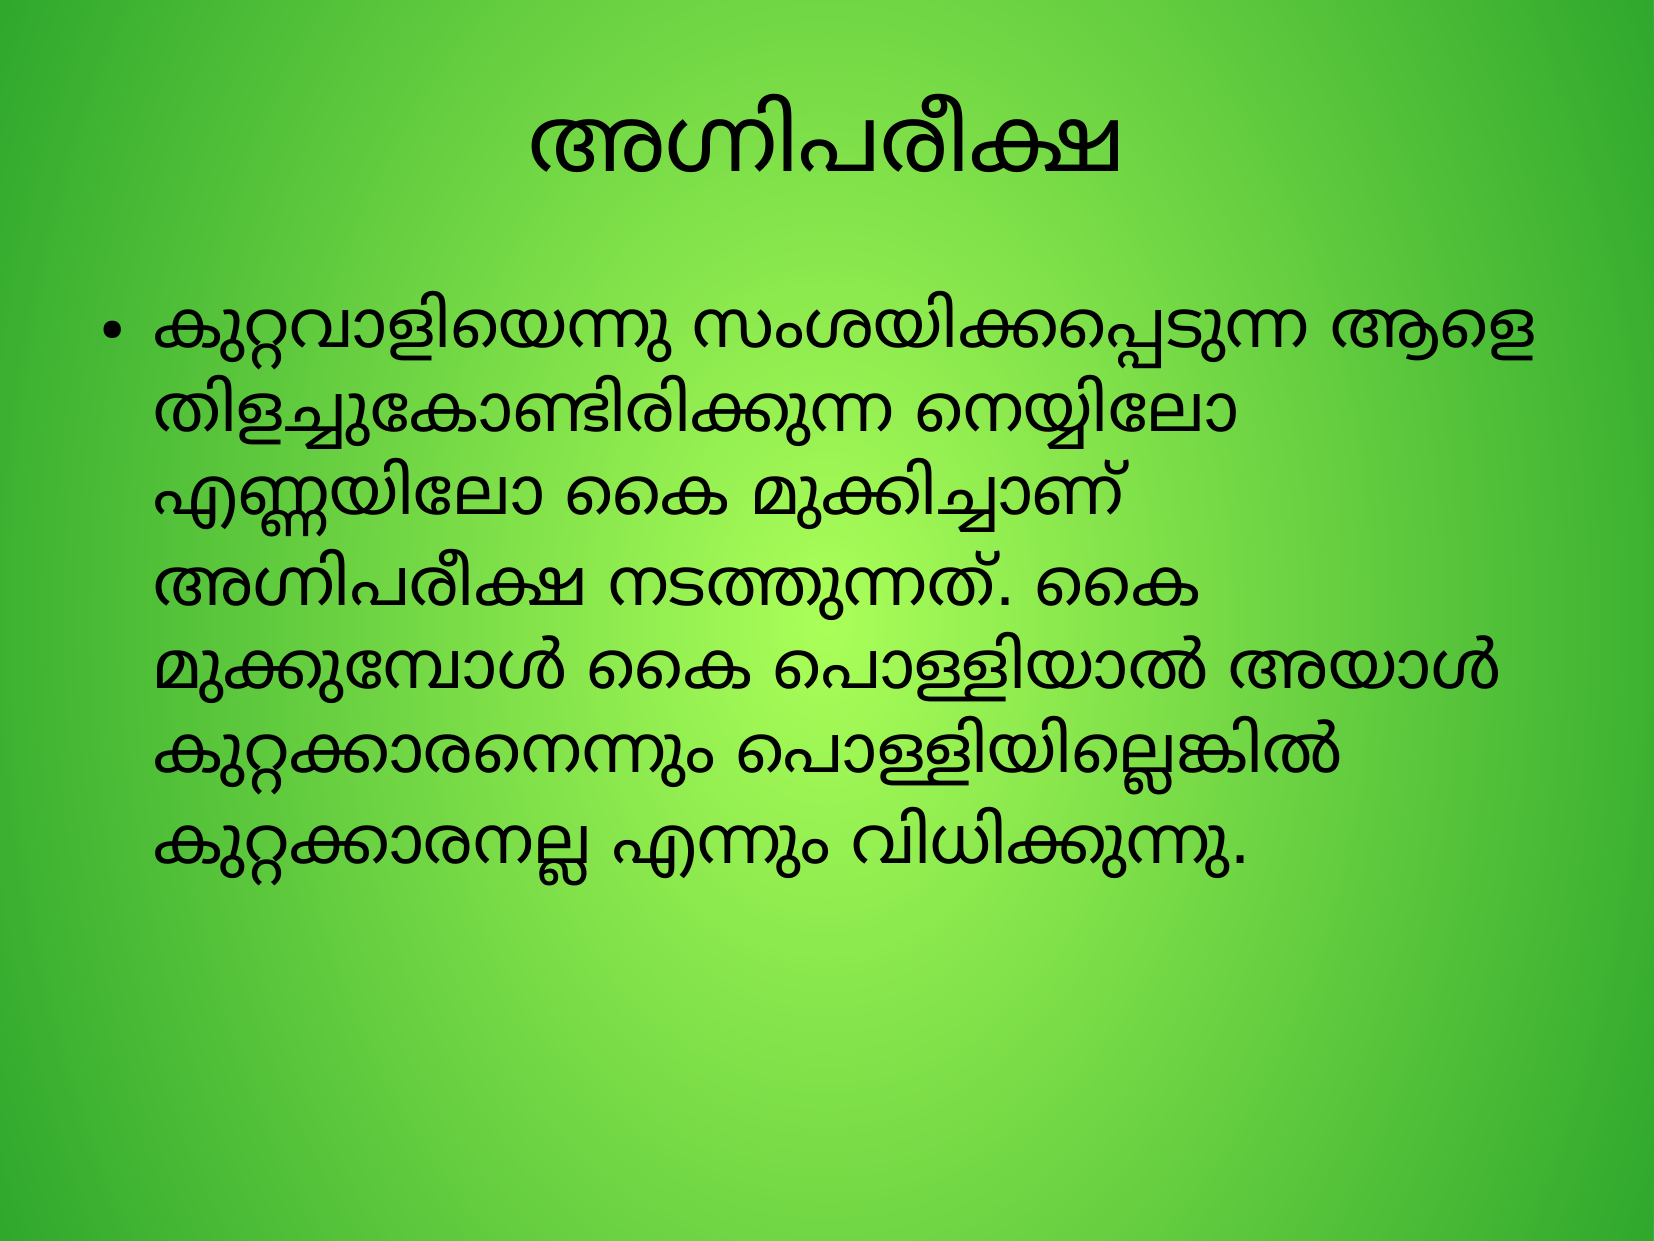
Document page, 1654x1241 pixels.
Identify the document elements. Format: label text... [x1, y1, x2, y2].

title അഗ്നിപരീക്ഷ [82, 47, 1571, 252]
list കുറ്റവാളിയെന്നു സംശയിക്കപ്പെടുന്ന ആളെ തിളച്ചുകോണ്ടിരിക്കുന്ന നെയ്യിലോ എണ്ണയിലോ കൈ മുക്കിച്ചാണ് അഗ്നിപരീക്ഷ നടത്തുന്നത്. കൈ മുക്കുമ്പോൾ കൈ പൊള്ളിയാൽ അയാൾ കുറ്റക്കാരനെന്നും പൊള്ളിയില്ലെങ്കിൽ കുറ്റക്കാരനല്ല എന്നും വിധിക്കുന്നു. [82, 290, 1571, 1205]
